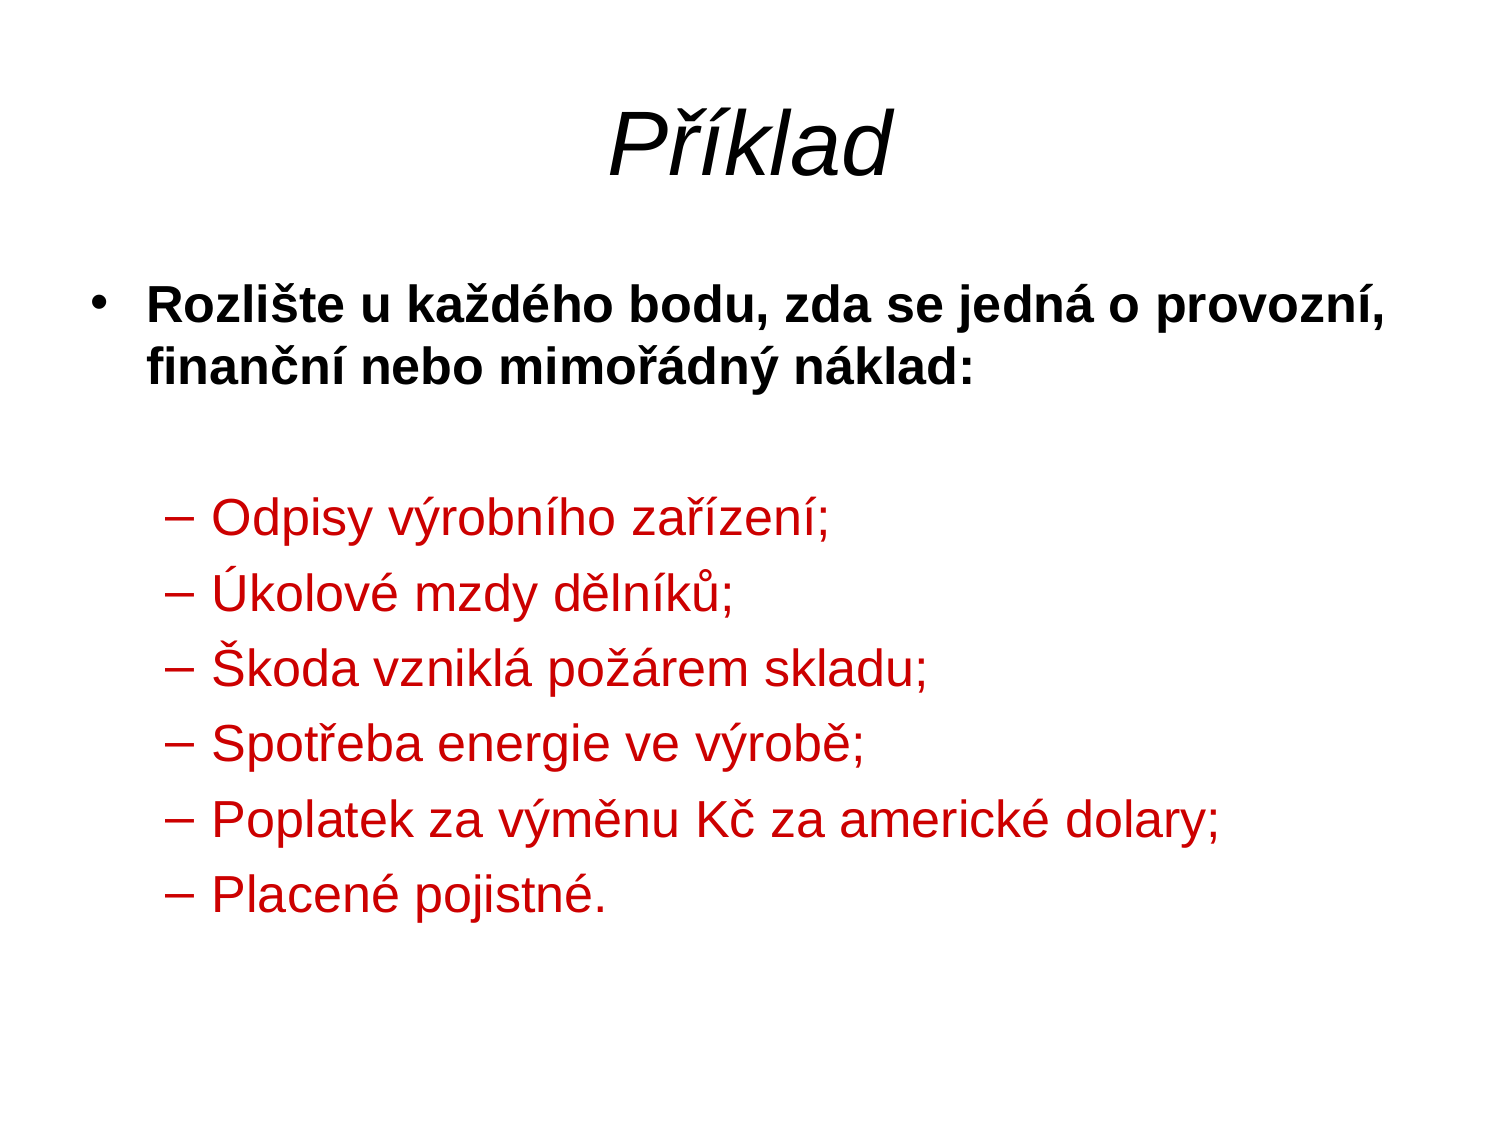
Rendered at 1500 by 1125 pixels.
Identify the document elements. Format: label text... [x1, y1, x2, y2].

title Příklad [75, 45, 1426, 233]
list Rozlište u každého bodu, zda se jedná o provozní, finanční nebo mimořádný náklad: Odpisy výrobního zařízení; Úkolové mzdy dělníků; Škoda vzniklá požárem skladu; Spotřeba energie ve výrobě; Poplatek za výměnu Kč za americké dolary; Placené pojistné. [75, 262, 1426, 1082]
